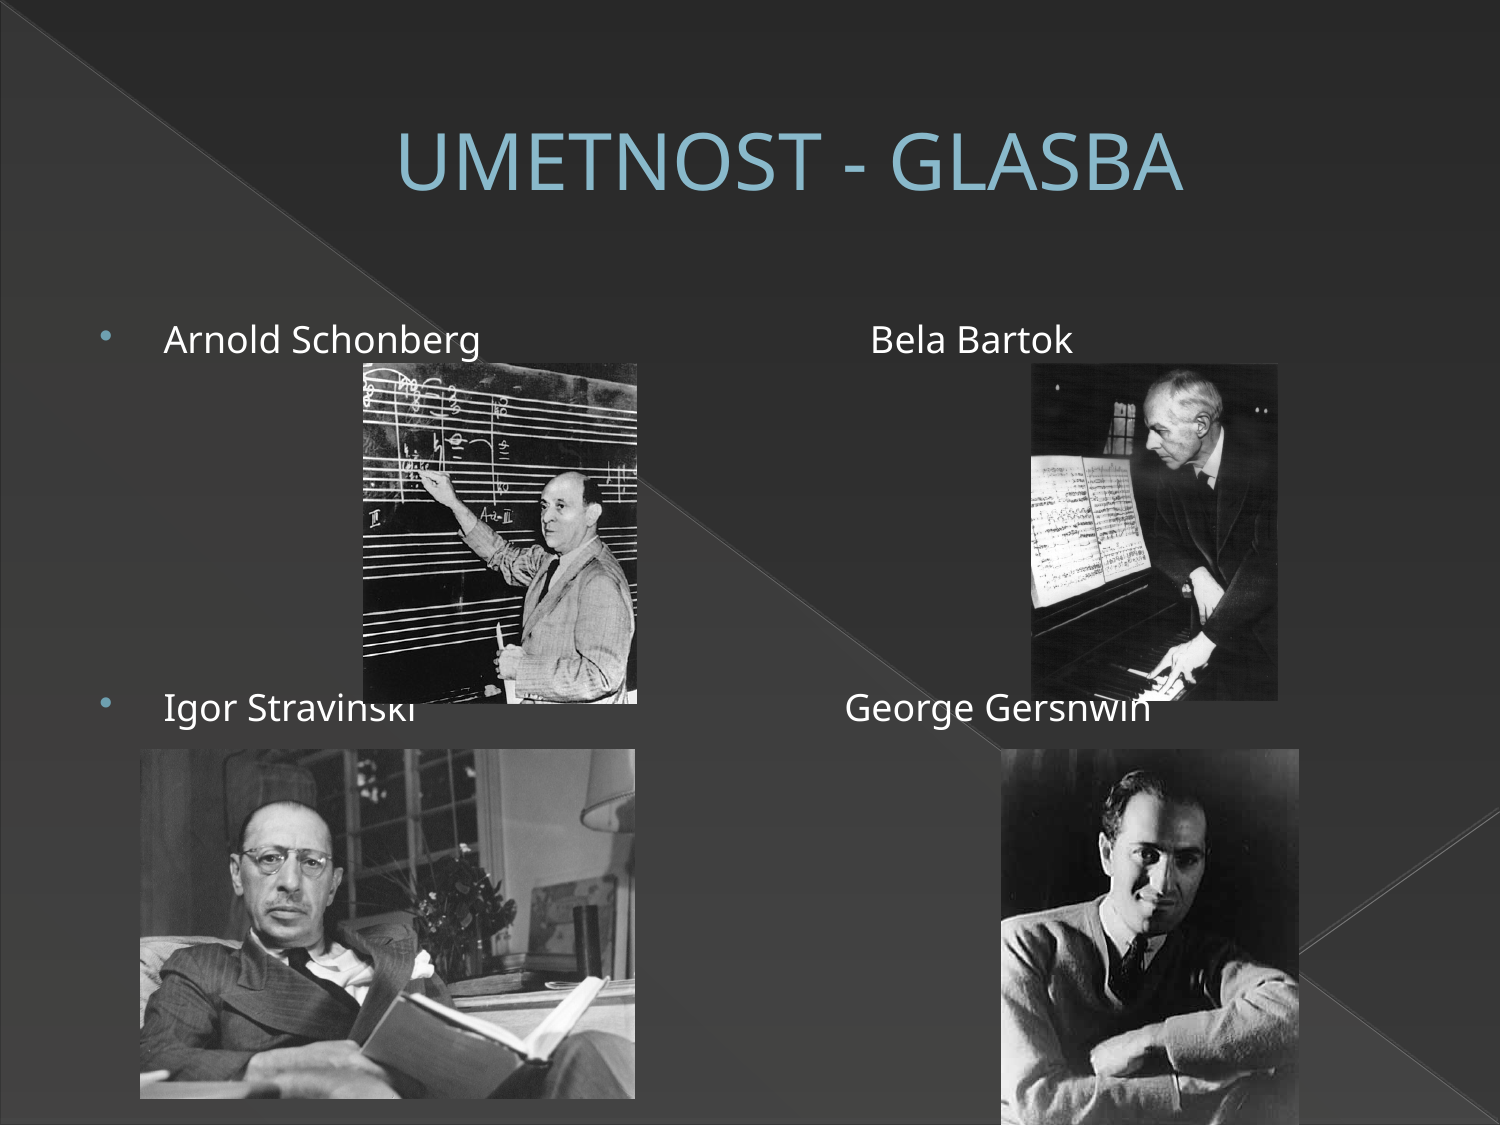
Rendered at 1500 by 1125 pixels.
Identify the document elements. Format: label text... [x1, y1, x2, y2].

picture [1031, 363, 1278, 701]
list Arnold Schonberg Bela Bartok Igor Stravinski George Gershwin [75, 308, 1425, 1059]
title UMETNOST - GLASBA [75, 43, 1425, 274]
picture [363, 363, 637, 704]
picture [140, 749, 635, 1099]
picture [1001, 749, 1299, 1125]
